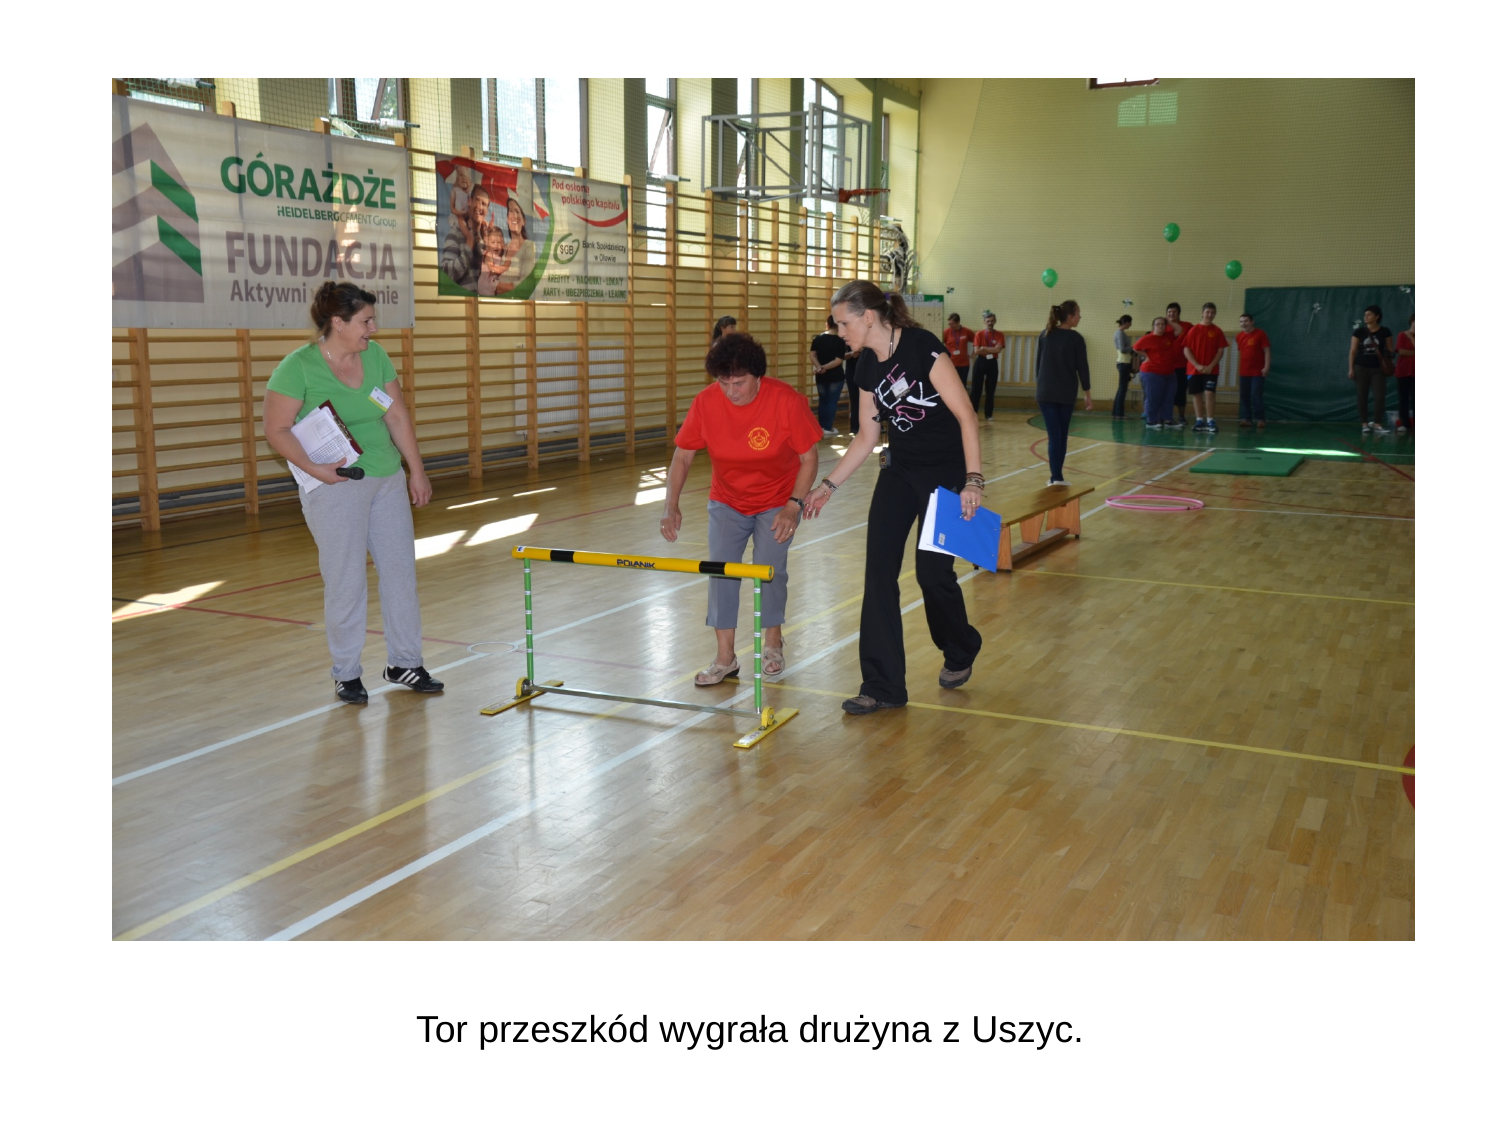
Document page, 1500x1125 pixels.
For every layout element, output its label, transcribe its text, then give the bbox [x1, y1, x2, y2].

text_box Tor przeszkód wygrała drużyna z Uszyc. [64, 997, 1436, 1058]
picture [112, 78, 1415, 941]
